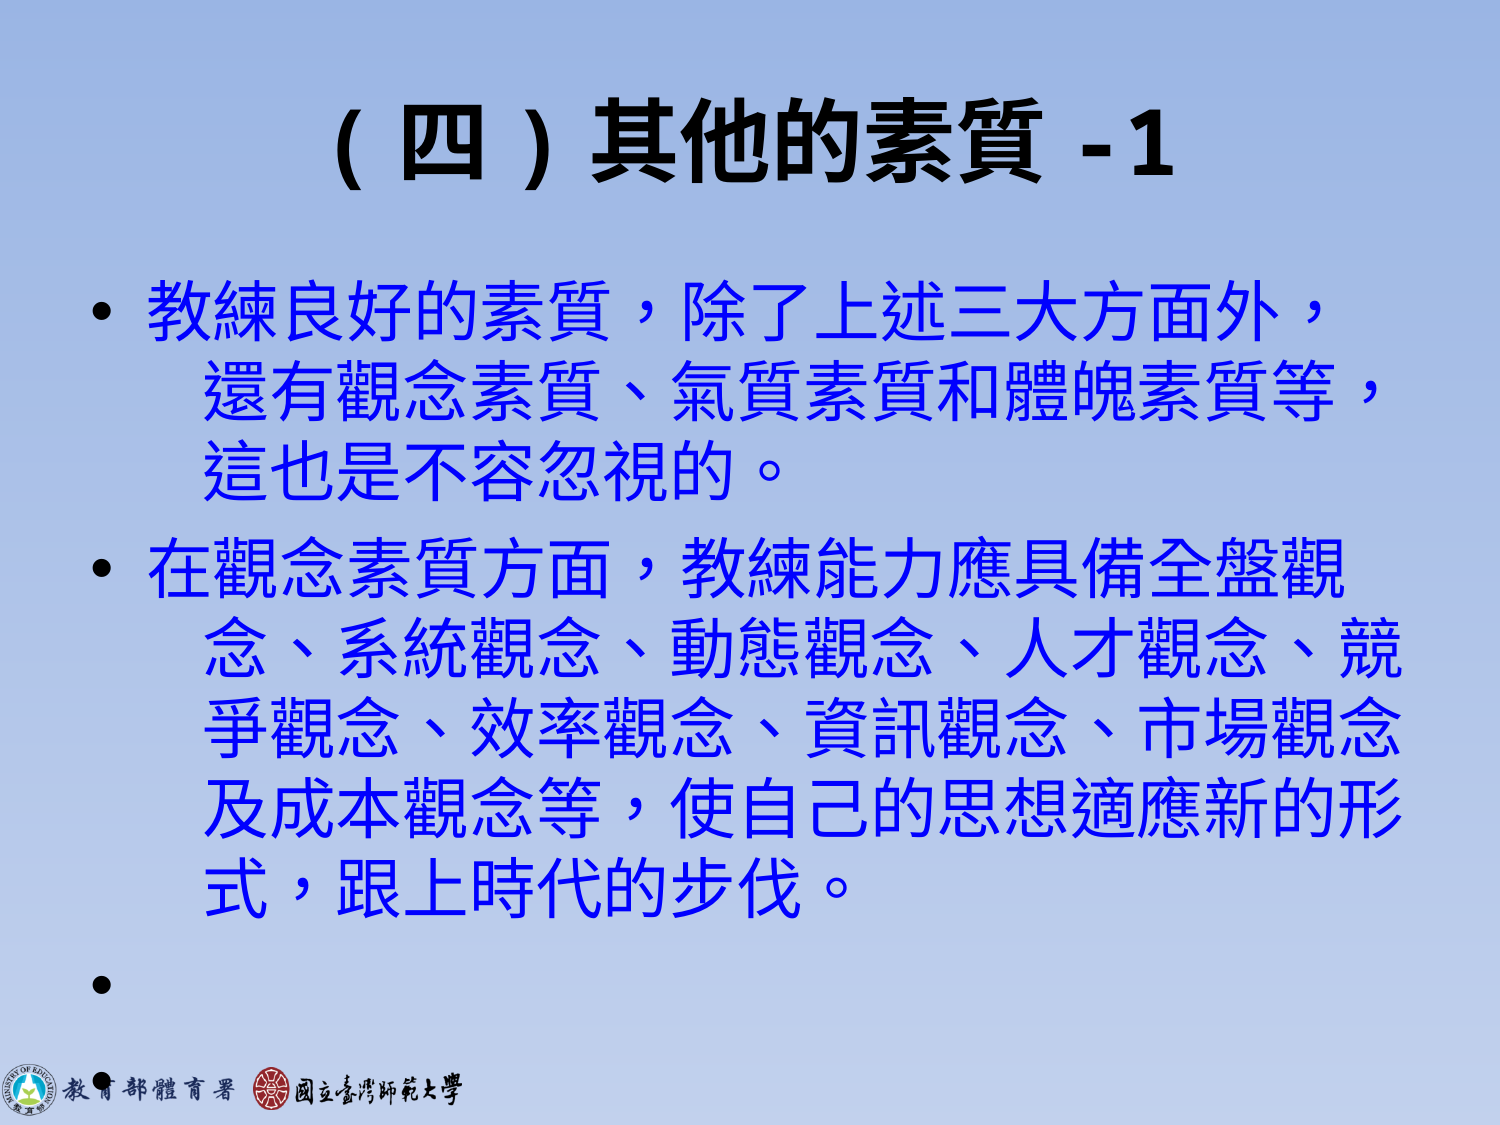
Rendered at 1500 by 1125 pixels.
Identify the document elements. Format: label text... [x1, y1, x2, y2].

title (四)其他的素質-1 [75, 45, 1426, 233]
list 教練良好的素質，除了上述三大方面外，還有觀念素質、氣質素質和體魄素質等，這也是不容忽視的。 在觀念素質方面，教練能力應具備全盤觀念、系統觀念、動態觀念、人才觀念、競爭觀念、效率觀念、資訊觀念、市場觀念及成本觀念等，使自己的思想適應新的形式，跟上時代的步伐。 [75, 262, 1426, 1005]
